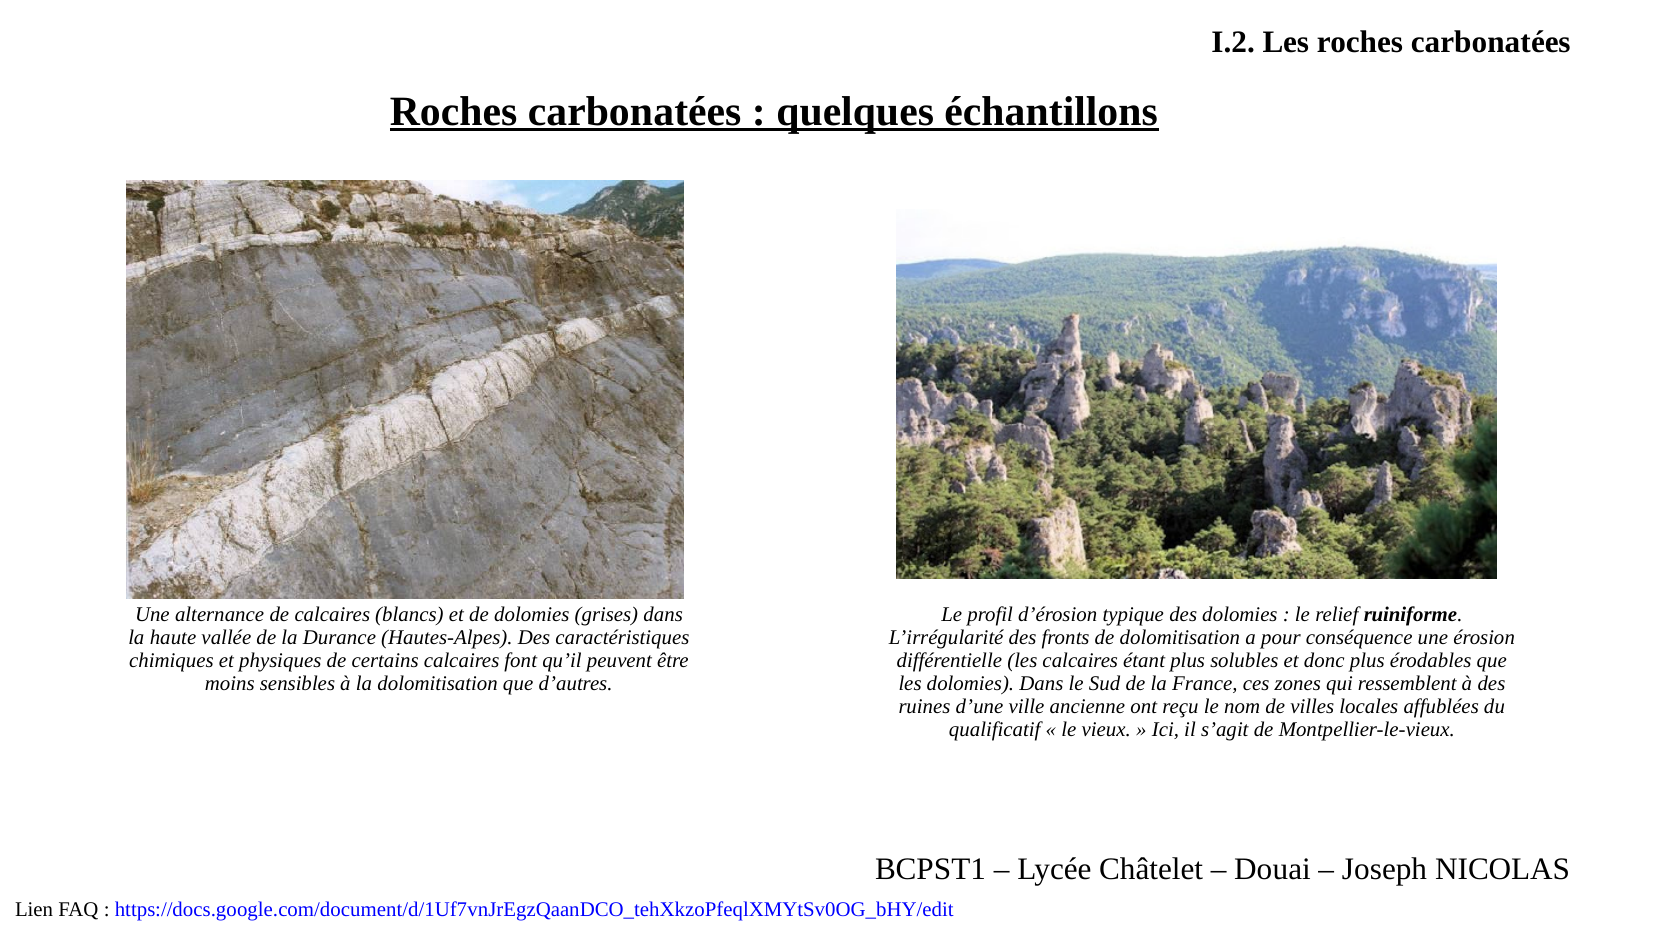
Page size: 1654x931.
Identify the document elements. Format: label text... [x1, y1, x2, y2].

text_box BCPST1 – Lycée Châtelet – Douai – Joseph NICOLAS [637, 832, 1571, 905]
text_box I.2. Les roches carbonatées [638, 5, 1572, 78]
text_box Le profil d’érosion typique des dolomies : le relief ruiniforme. L’irrégularité des fronts de dolomitisation a pour conséquence une érosion différentielle (les calcaires étant plus solubles et donc plus érodables que les dolomies). Dans le Sud de la France, ces zones qui ressemblent à des ruines d’une ville ancienne ont reçu le nom de villes locales affublées du qualificatif « le vieux. » Ici, il s’agit de Montpellier-le-vieux. [883, 603, 1521, 765]
text_box Lien FAQ : https://docs.google.com/document/d/1Uf7vnJrEgzQaanDCO_tehXkzoPfeqlXMYtSv0OG_bHY/edit [0, 897, 993, 931]
picture [126, 180, 684, 599]
text_box Une alternance de calcaires (blancs) et de dolomies (grises) dans la haute vallée de la Durance (Hautes-Alpes). Des caractéristiques chimiques et physiques de certains calcaires font qu’il peuvent être moins sensibles à la dolomitisation que d’autres. [127, 603, 691, 709]
text_box Roches carbonatées : quelques échantillons [94, 88, 1595, 157]
picture [896, 209, 1497, 580]
